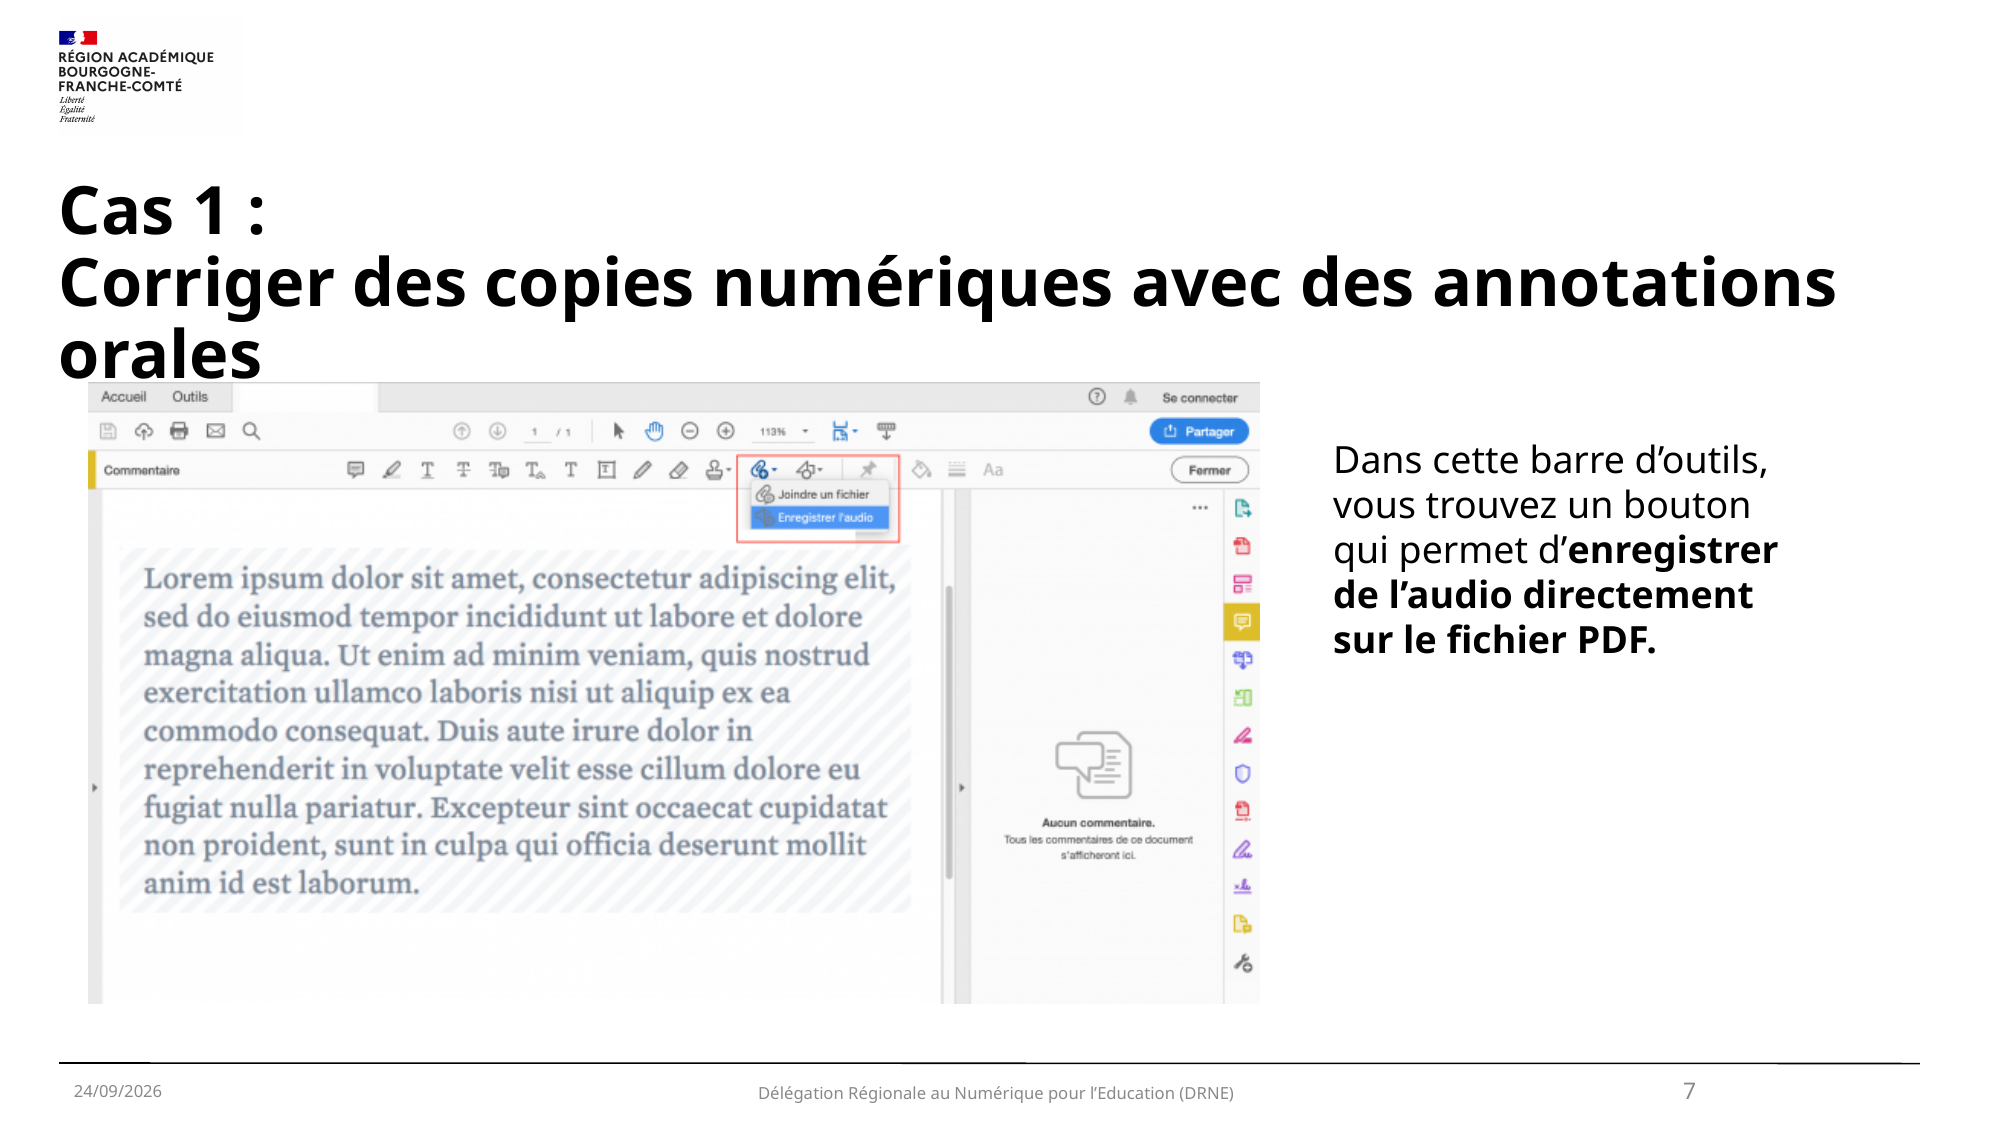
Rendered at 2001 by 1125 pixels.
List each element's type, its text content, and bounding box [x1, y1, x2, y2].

picture [88, 382, 1260, 1004]
title Cas 1 : Corriger des copies numériques avec des annotations orales [59, 177, 1919, 325]
text_box 29/10/2024 [59, 1062, 295, 1122]
text_box 7 [1683, 1062, 1919, 1122]
text_box Dans cette barre d’outils, vous trouvez un bouton qui permet d’enregistrer de l’audio directement sur le fichier PDF. [1318, 429, 1831, 972]
text_box Délégation Régionale au Numérique pour l’Education (DRNE) [546, 1063, 1432, 1123]
